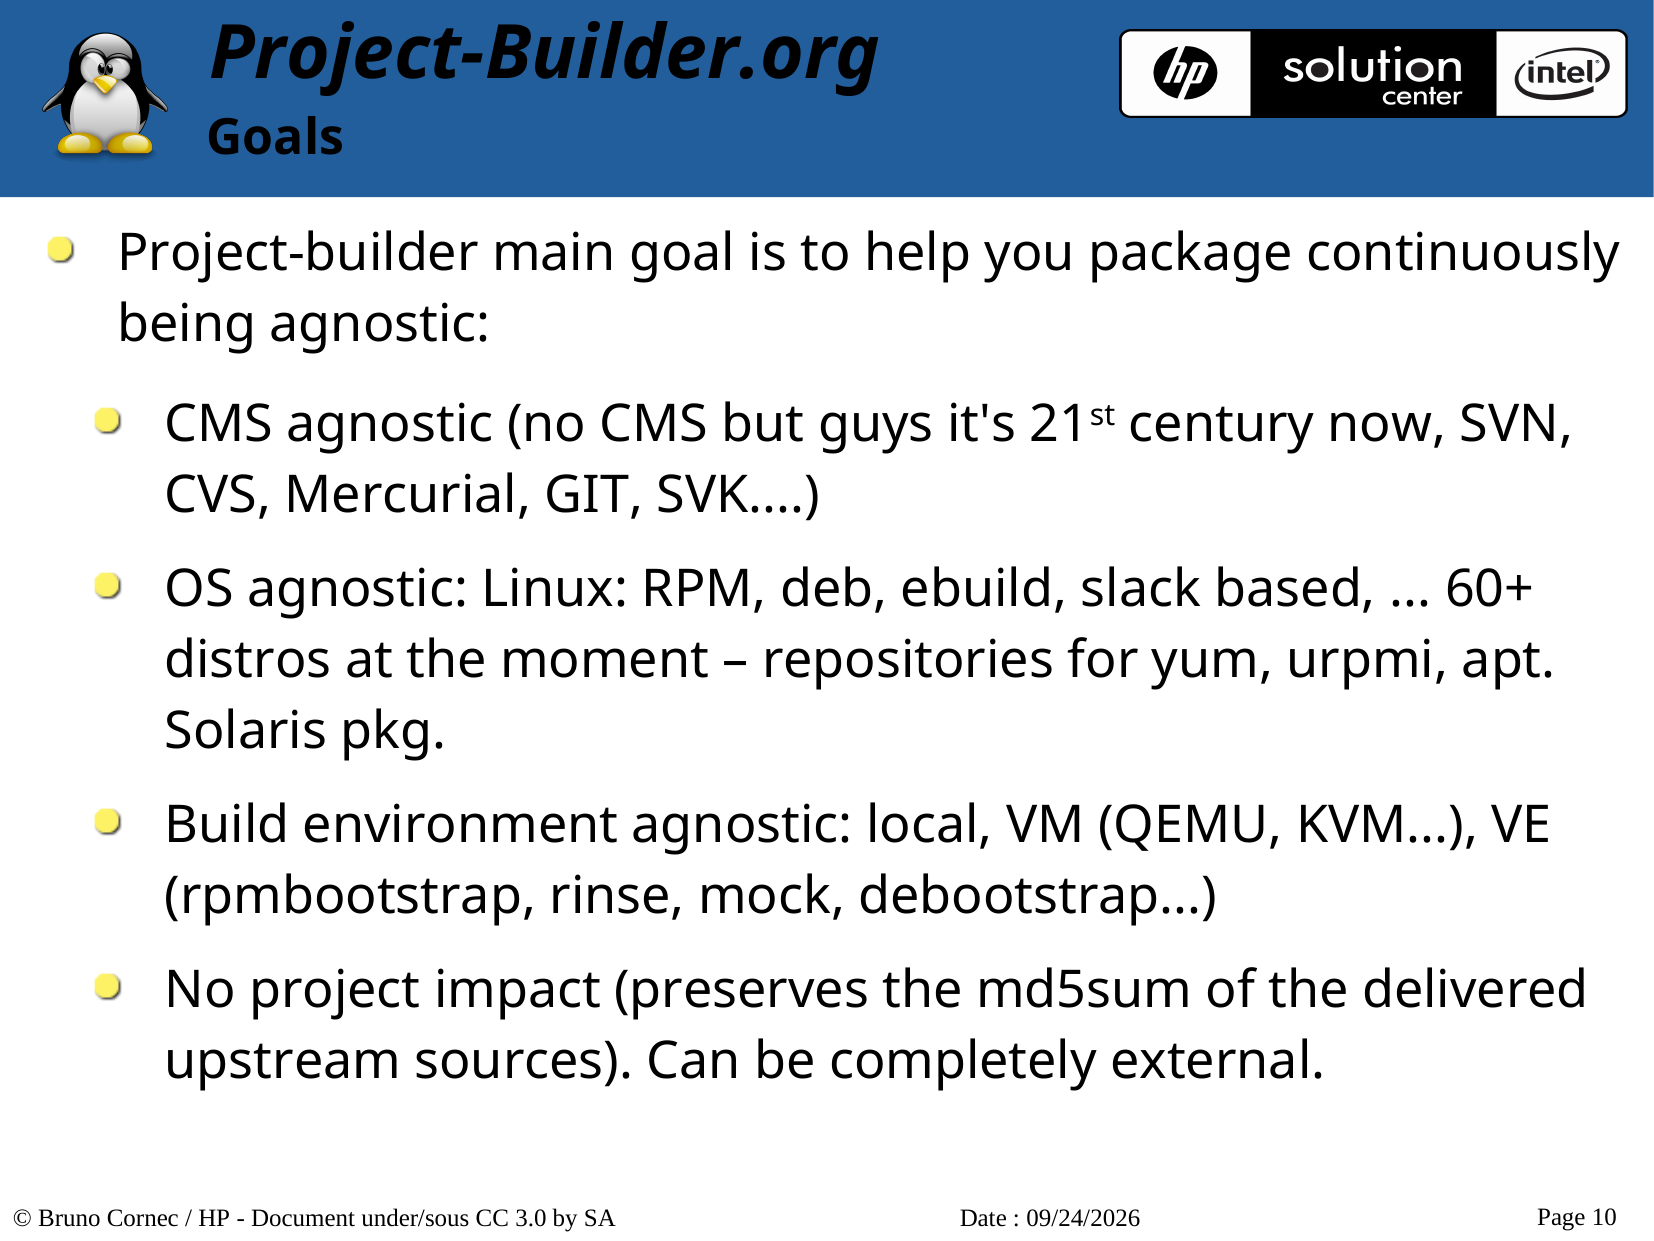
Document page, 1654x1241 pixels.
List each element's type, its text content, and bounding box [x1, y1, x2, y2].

title Goals [206, 56, 1121, 218]
picture [42, 29, 168, 167]
list Project-builder main goal is to help you package continuously being agnostic: CMS agnostic (no CMS but guys it's 21st century now, SVN, CVS, Mercurial, GIT, SVK....) OS agnostic: Linux: RPM, deb, ebuild, slack based, ... 60+ distros at the moment – repositories for yum, urpmi, apt. Solaris pkg. Build environment agnostic: local, VM (QEMU, KVM...), VE (rpmbootstrap, rinse, mock, debootstrap...) No project impact (preserves the md5sum of the delivered upstream sources). Can be completely external. [34, 215, 1642, 1101]
picture [1119, 29, 1628, 118]
